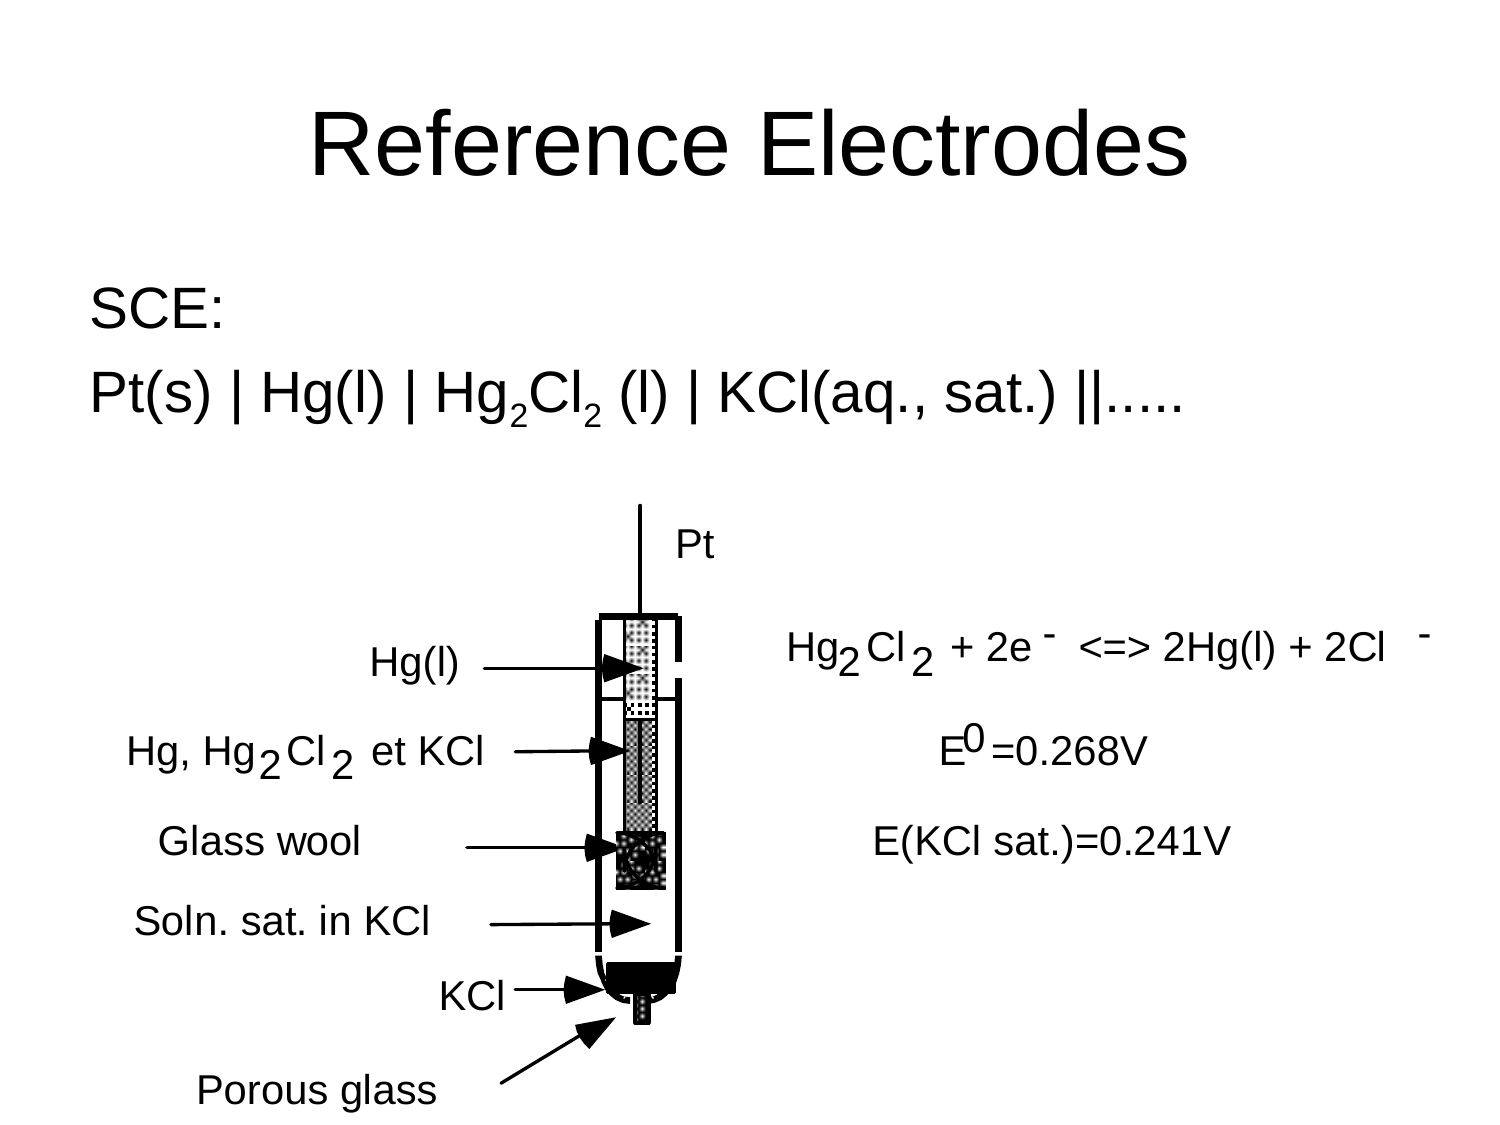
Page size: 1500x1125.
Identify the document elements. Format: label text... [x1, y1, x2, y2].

list SCE: Pt(s) | Hg(l) | Hg2Cl2 (l) | KCl(aq., sat.) ||..... [75, 262, 1426, 480]
title Reference Electrodes [75, 45, 1426, 233]
chart [88, 502, 1441, 1125]
